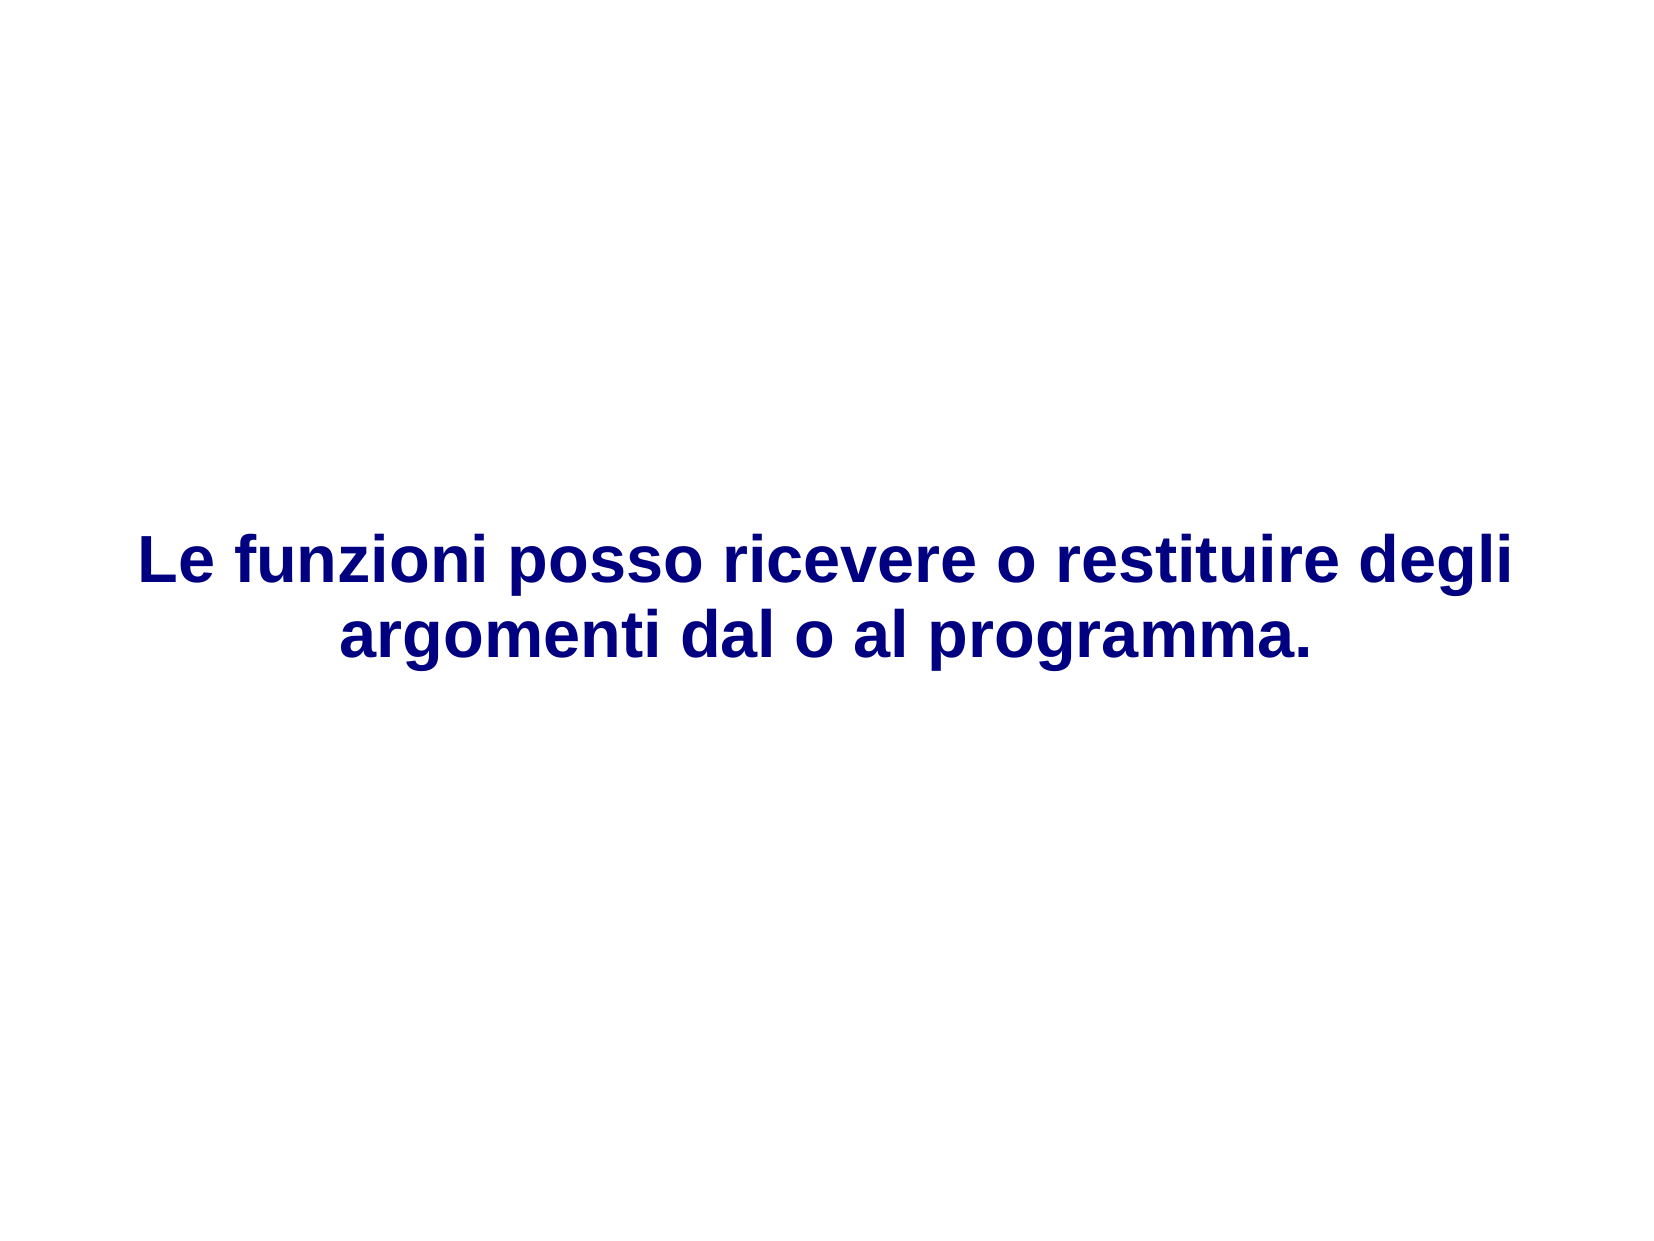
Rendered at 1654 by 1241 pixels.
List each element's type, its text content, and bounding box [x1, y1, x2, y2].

text_box Le funzioni posso ricevere o restituire degli argomenti dal o al programma. [59, 514, 1595, 680]
